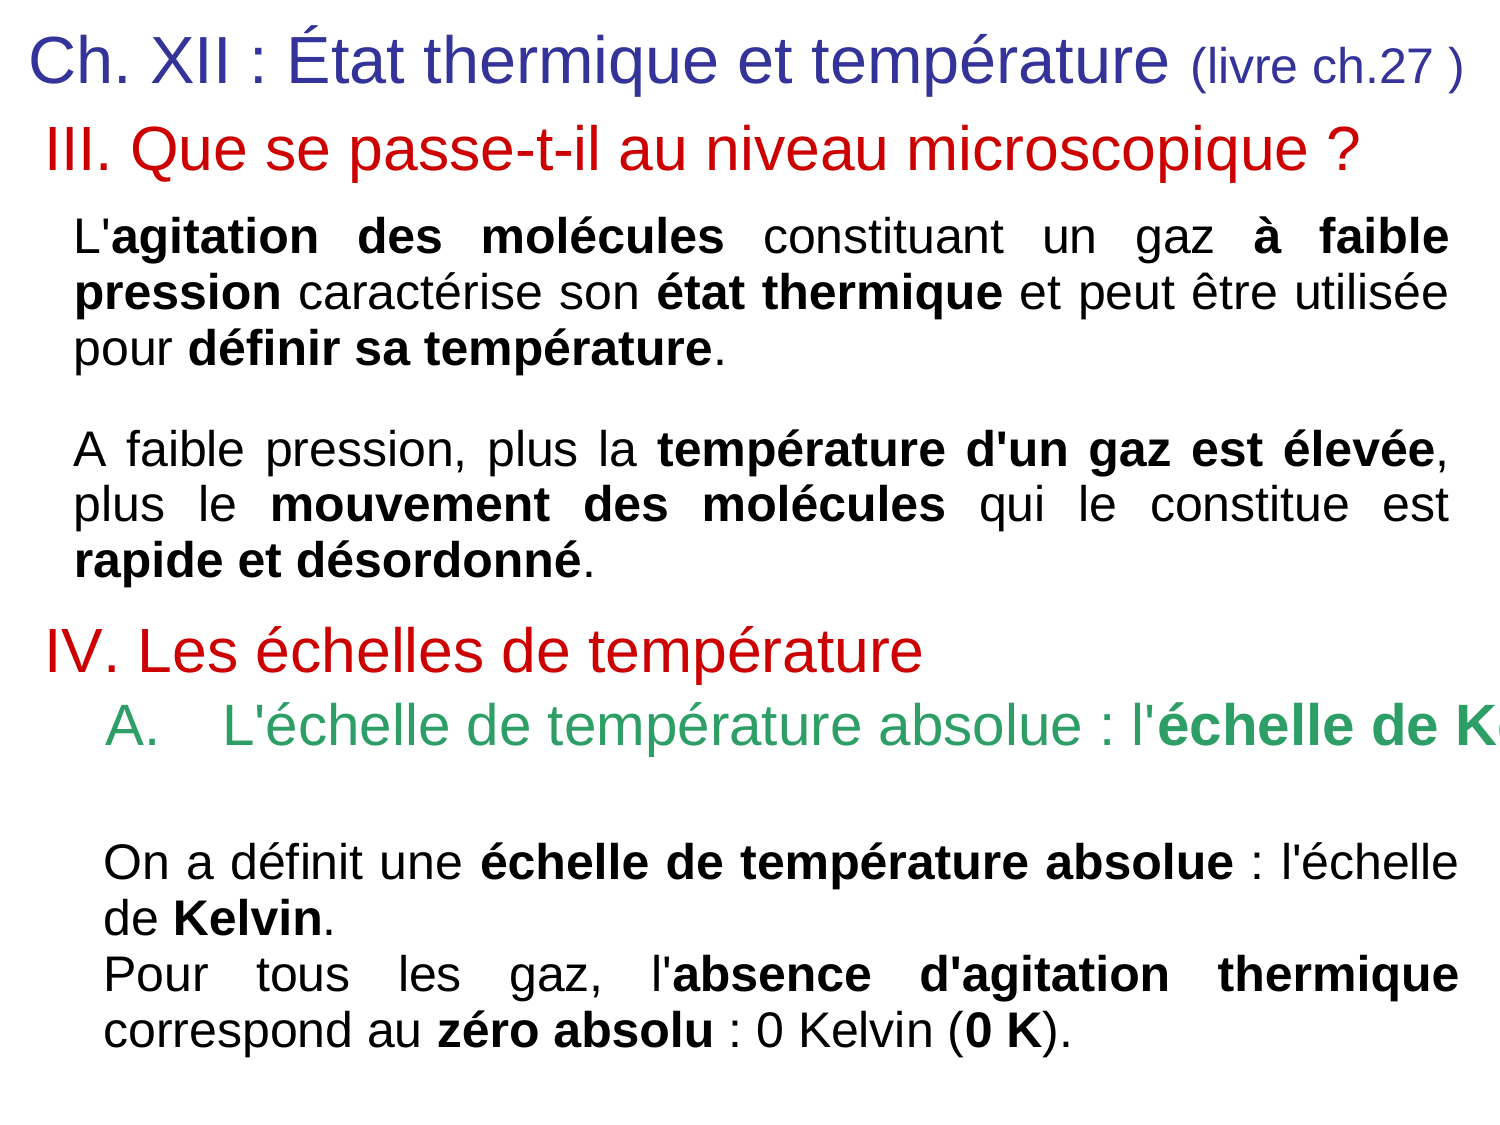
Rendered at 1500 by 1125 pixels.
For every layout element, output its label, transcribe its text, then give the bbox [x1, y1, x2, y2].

text_box IV. Les échelles de température [29, 608, 1500, 721]
text_box A. L'échelle de température absolue : l'échelle de Kelvin [15, 684, 1477, 798]
text_box III. Que se passe-t-il au niveau microscopique ? [29, 106, 1500, 219]
text_box A faible pression, plus la température d'un gaz est élevée, plus le mouvement des molécules qui le constitue est rapide et désordonné. [59, 413, 1465, 600]
title Ch. XII : État thermique et température (livre ch.27 ) [0, 1, 1500, 119]
text_box L'agitation des molécules constituant un gaz à faible pression caractérise son état thermique et peut être utilisée pour définir sa température. [59, 200, 1465, 388]
text_box On a définit une échelle de température absolue : l'échelle de Kelvin. Pour tous les gaz, l'absence d'agitation thermique correspond au zéro absolu : 0 Kelvin (0 K). [88, 827, 1475, 1072]
